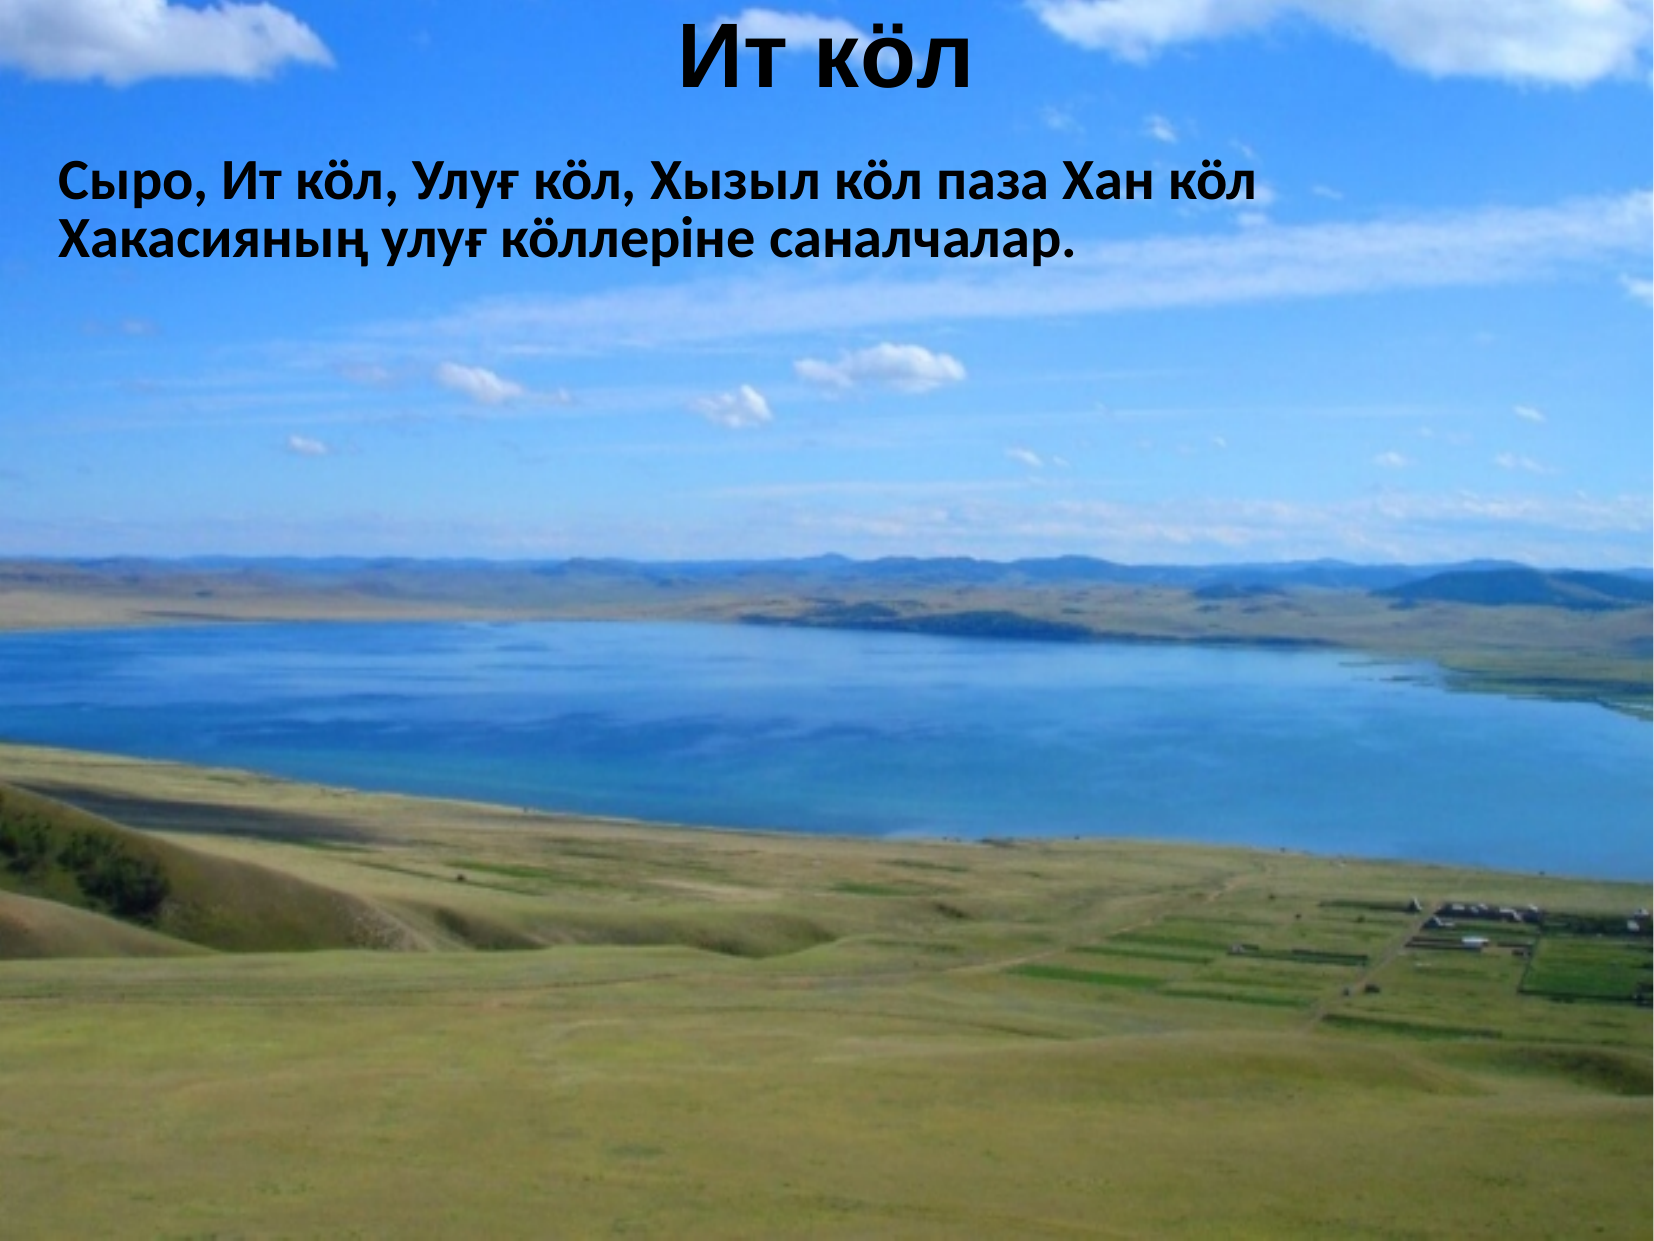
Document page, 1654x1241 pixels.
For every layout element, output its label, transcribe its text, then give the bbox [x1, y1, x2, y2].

list Сыро, Ит кӧл, Улуғ кӧл, Хызыл кӧл паза Хан кӧл Хакасияның улуғ кӧллеріне саналчалар. [59, 155, 1548, 975]
title Ит кӧл [94, 0, 1583, 160]
picture [0, 0, 1654, 1241]
